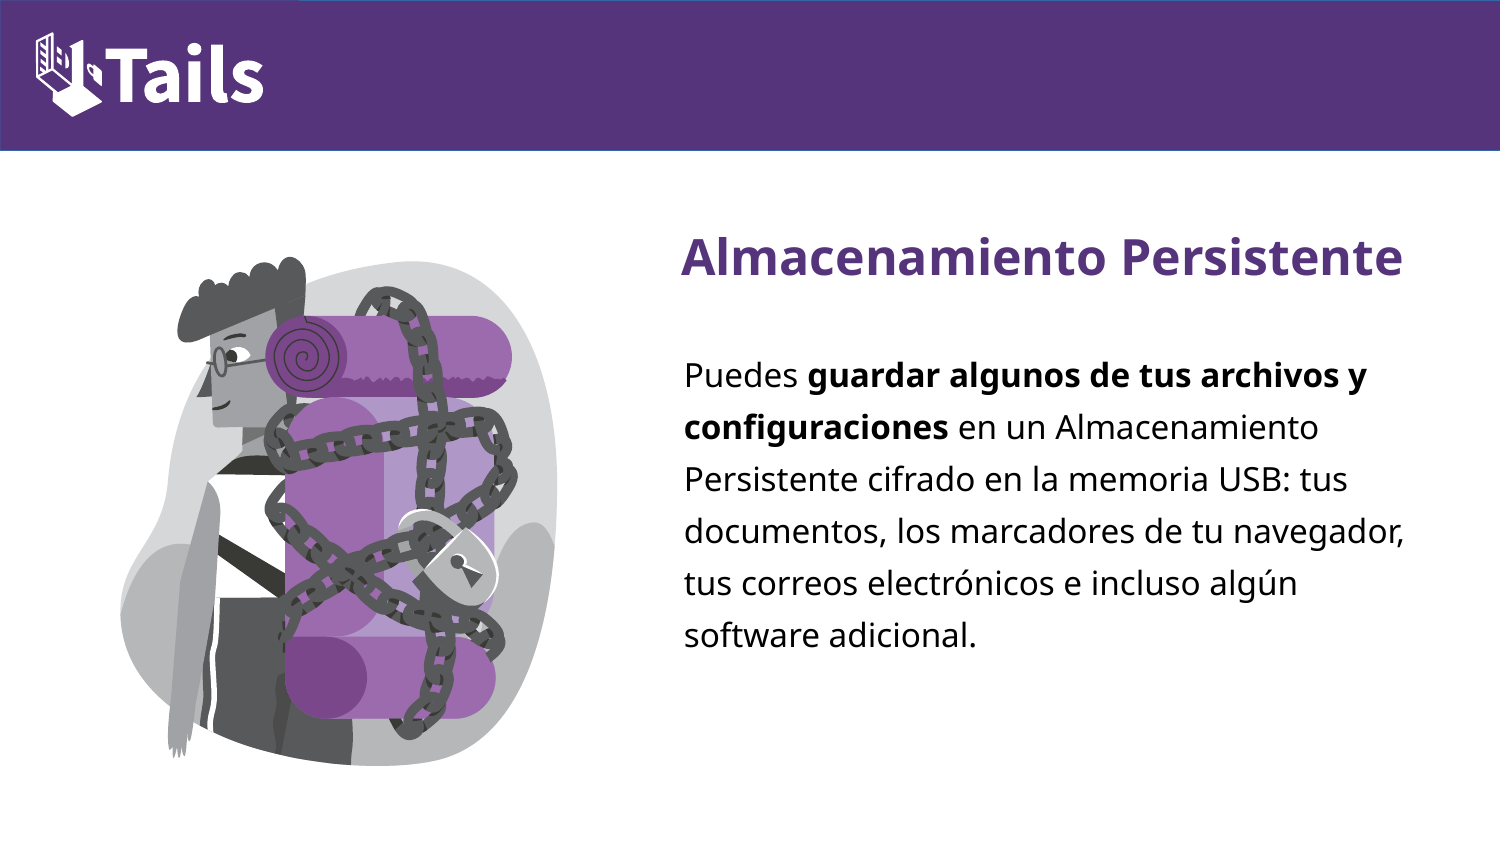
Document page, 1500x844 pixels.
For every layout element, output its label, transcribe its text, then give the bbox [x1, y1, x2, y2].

picture [92, 232, 574, 782]
title Almacenamiento Persistente [681, 197, 1426, 314]
text_box Puedes guardar algunos de tus archivos y configuraciones en un Almacenamiento Persistente cifrado en la memoria USB: tus documentos, los marcadores de tu navegador, tus correos electrónicos e incluso algún software adicional. [669, 337, 1457, 593]
